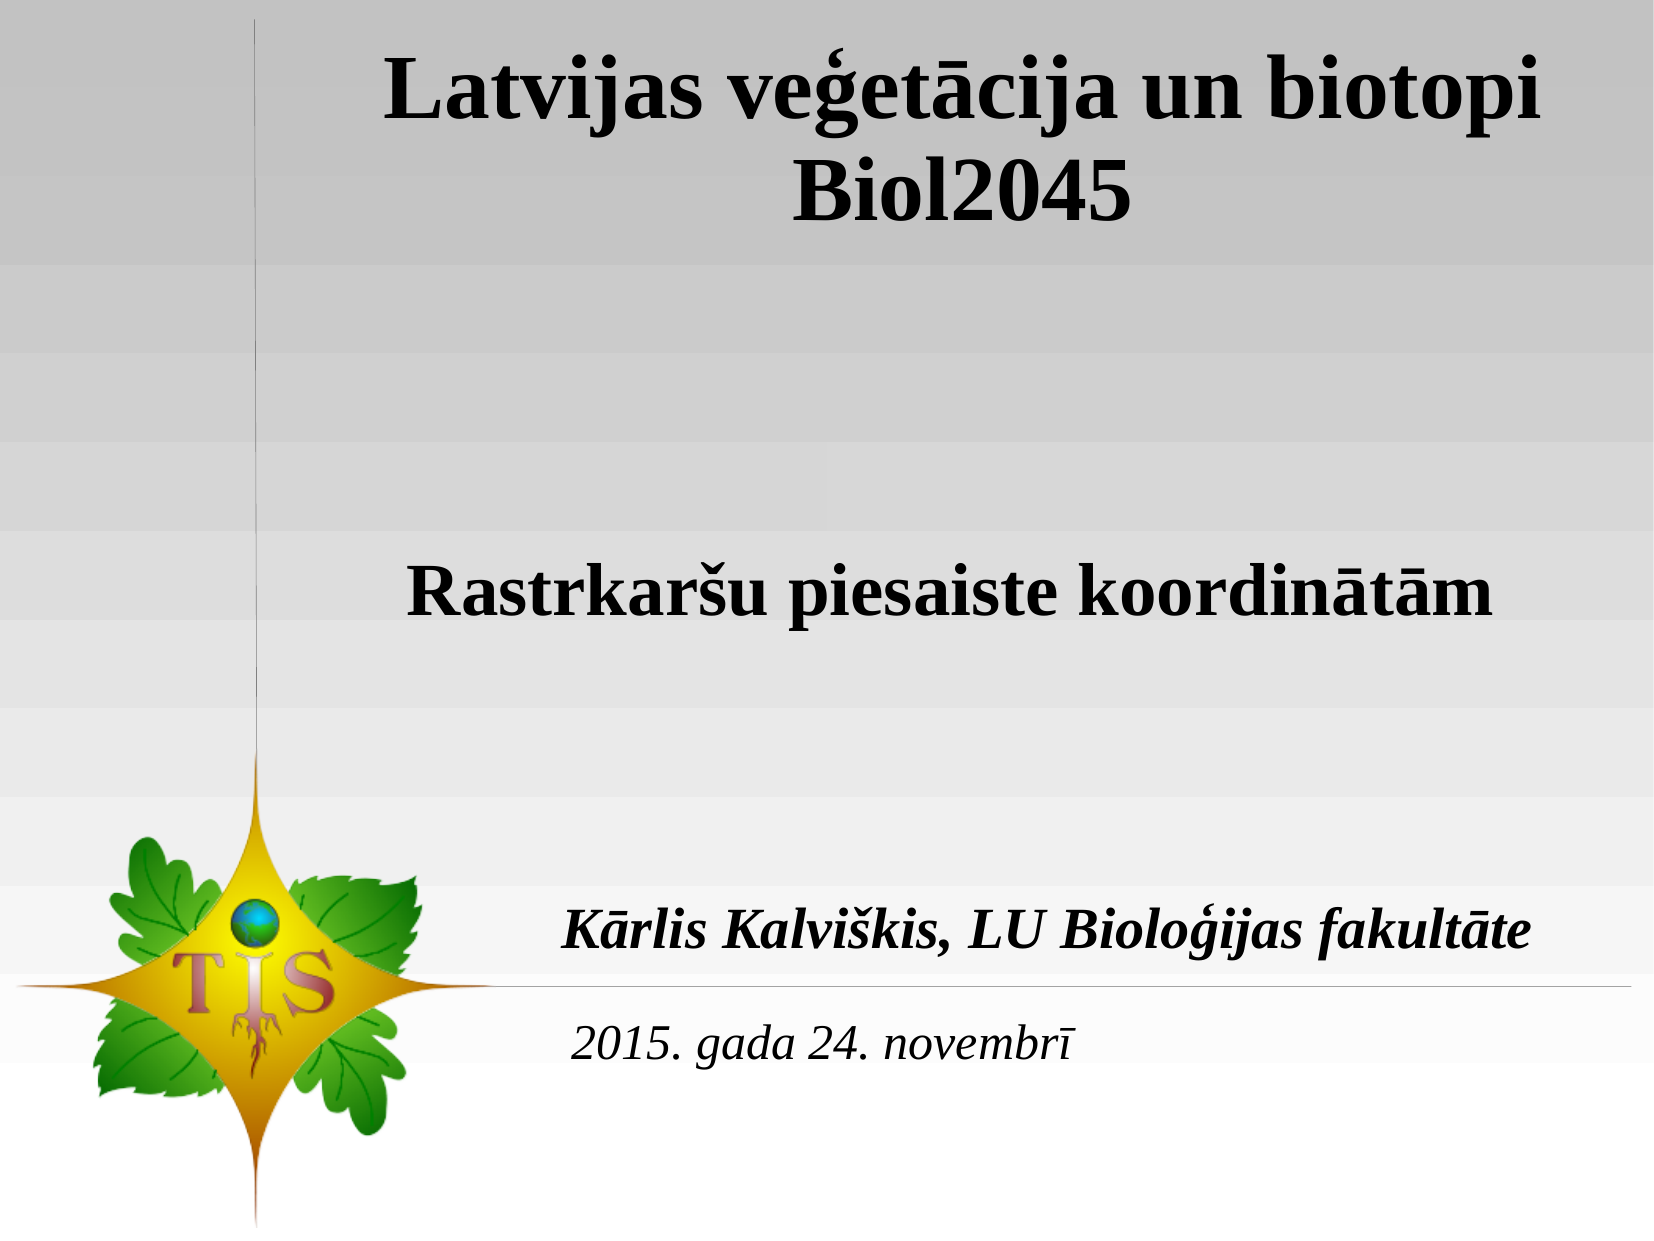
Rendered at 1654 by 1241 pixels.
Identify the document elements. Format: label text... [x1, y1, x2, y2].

picture [0, 0, 1654, 1241]
title Rastrkaršu piesaiste koordinātām [295, 324, 1607, 857]
text_box 2015. gada 24. novembrī [556, 1007, 1088, 1078]
